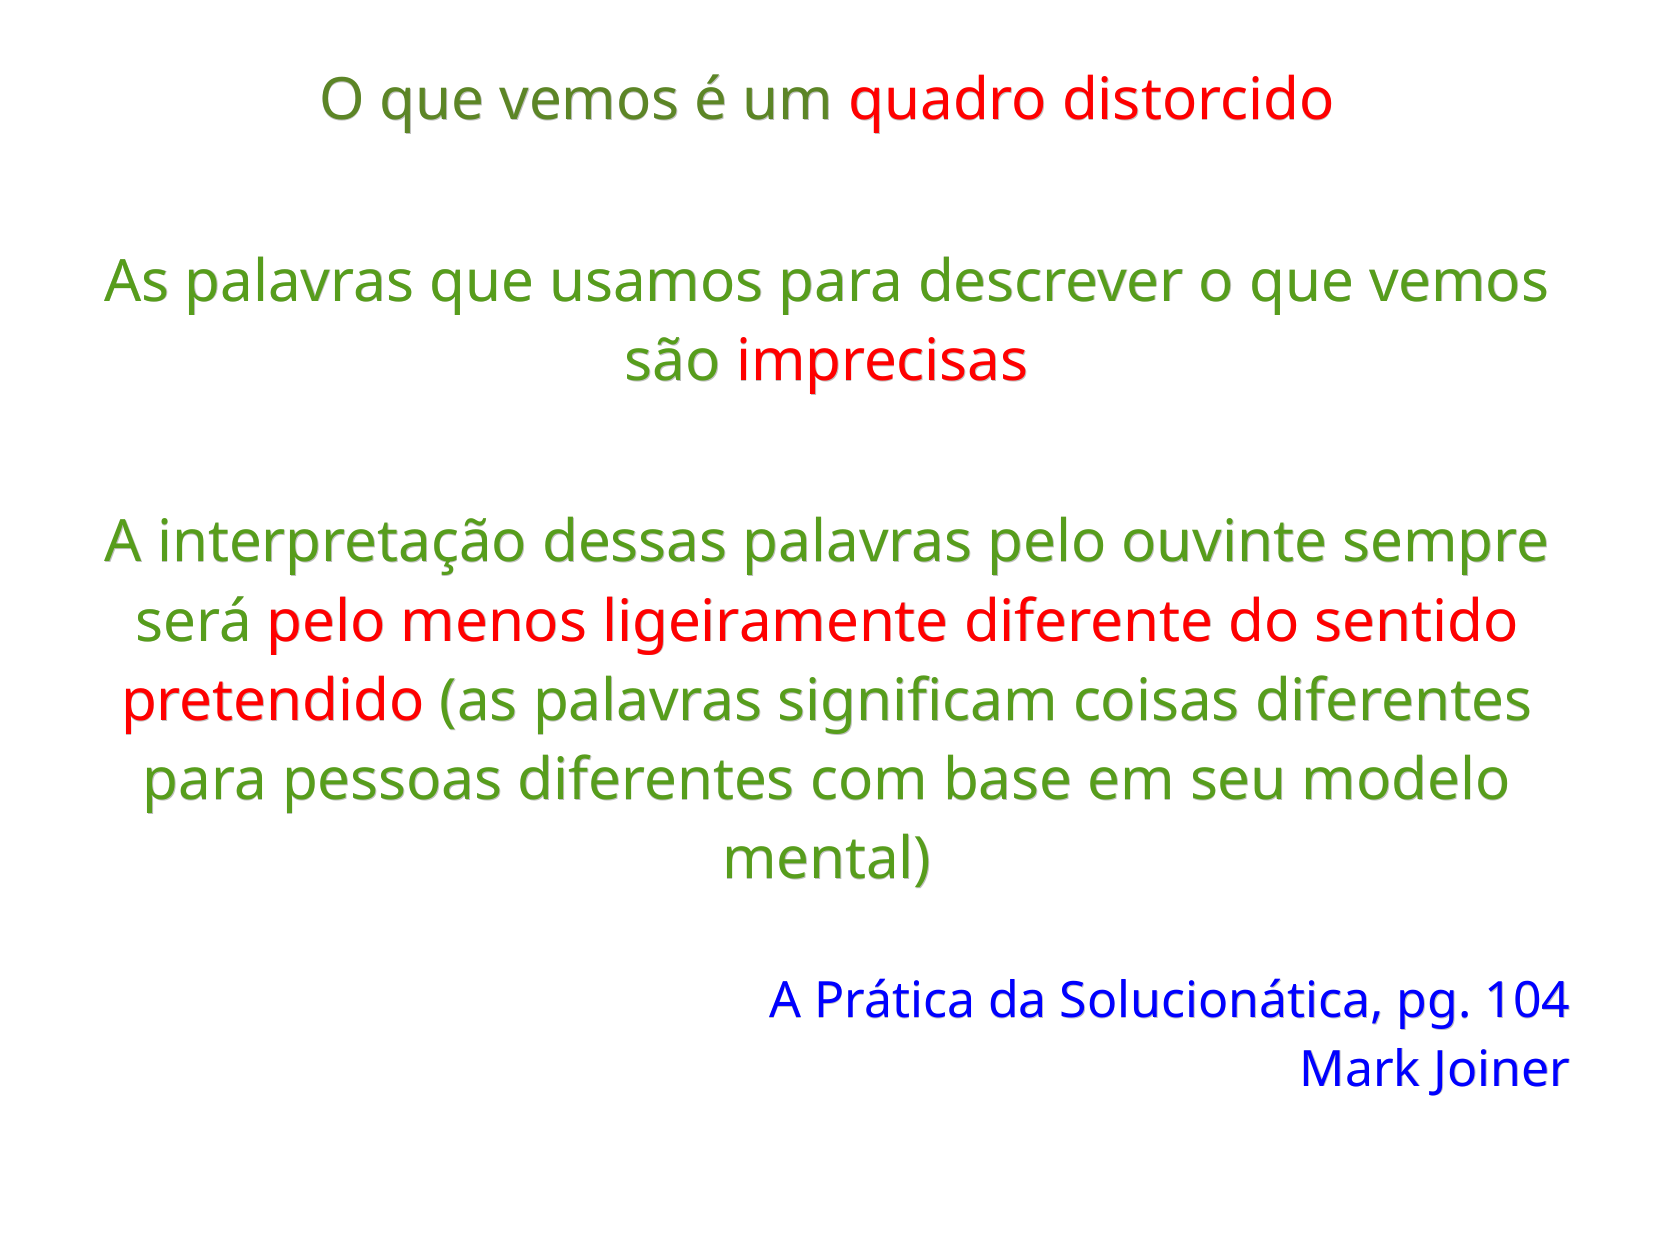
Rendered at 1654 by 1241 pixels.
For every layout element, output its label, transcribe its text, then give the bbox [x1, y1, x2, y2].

subtitle O que vemos é um quadro distorcido As palavras que usamos para descrever o que vemos são imprecisas A interpretação dessas palavras pelo ouvinte sempre será pelo menos ligeiramente diferente do sentido pretendido (as palavras significam coisas diferentes para pessoas diferentes com base em seu modelo mental) A Prática da Solucionática, pg. 104 Mark Joiner [82, 56, 1571, 1102]
